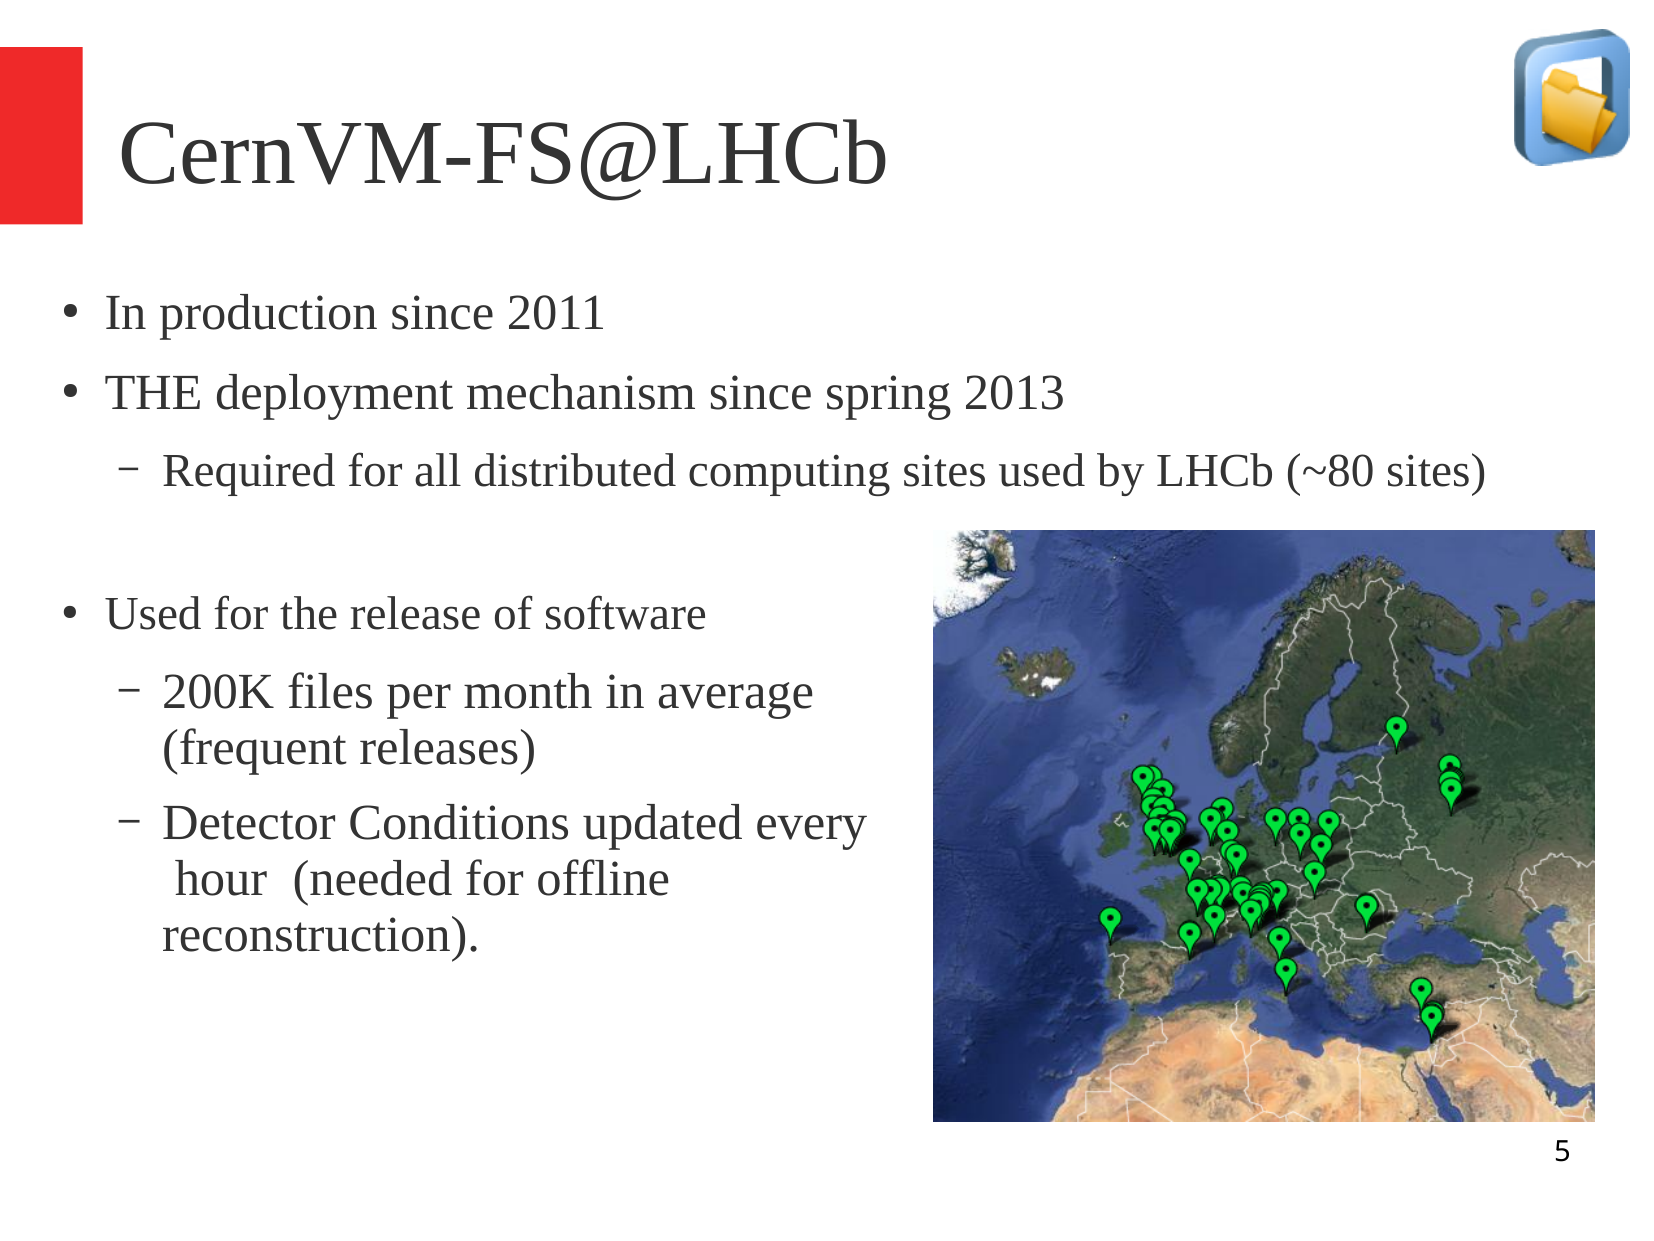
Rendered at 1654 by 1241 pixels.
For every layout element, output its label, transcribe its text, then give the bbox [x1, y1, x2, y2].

picture [933, 530, 1595, 1123]
picture [1514, 29, 1630, 166]
list In production since 2011 THE deployment mechanism since spring 2013 Required for all distributed computing sites used by LHCb (~80 sites) Used for the release of software 200K files per month in average (frequent releases) Detector Conditions updated every hour (needed for offline reconstruction). [47, 284, 1512, 1004]
title CernVM-FS@LHCb [118, 49, 1571, 257]
